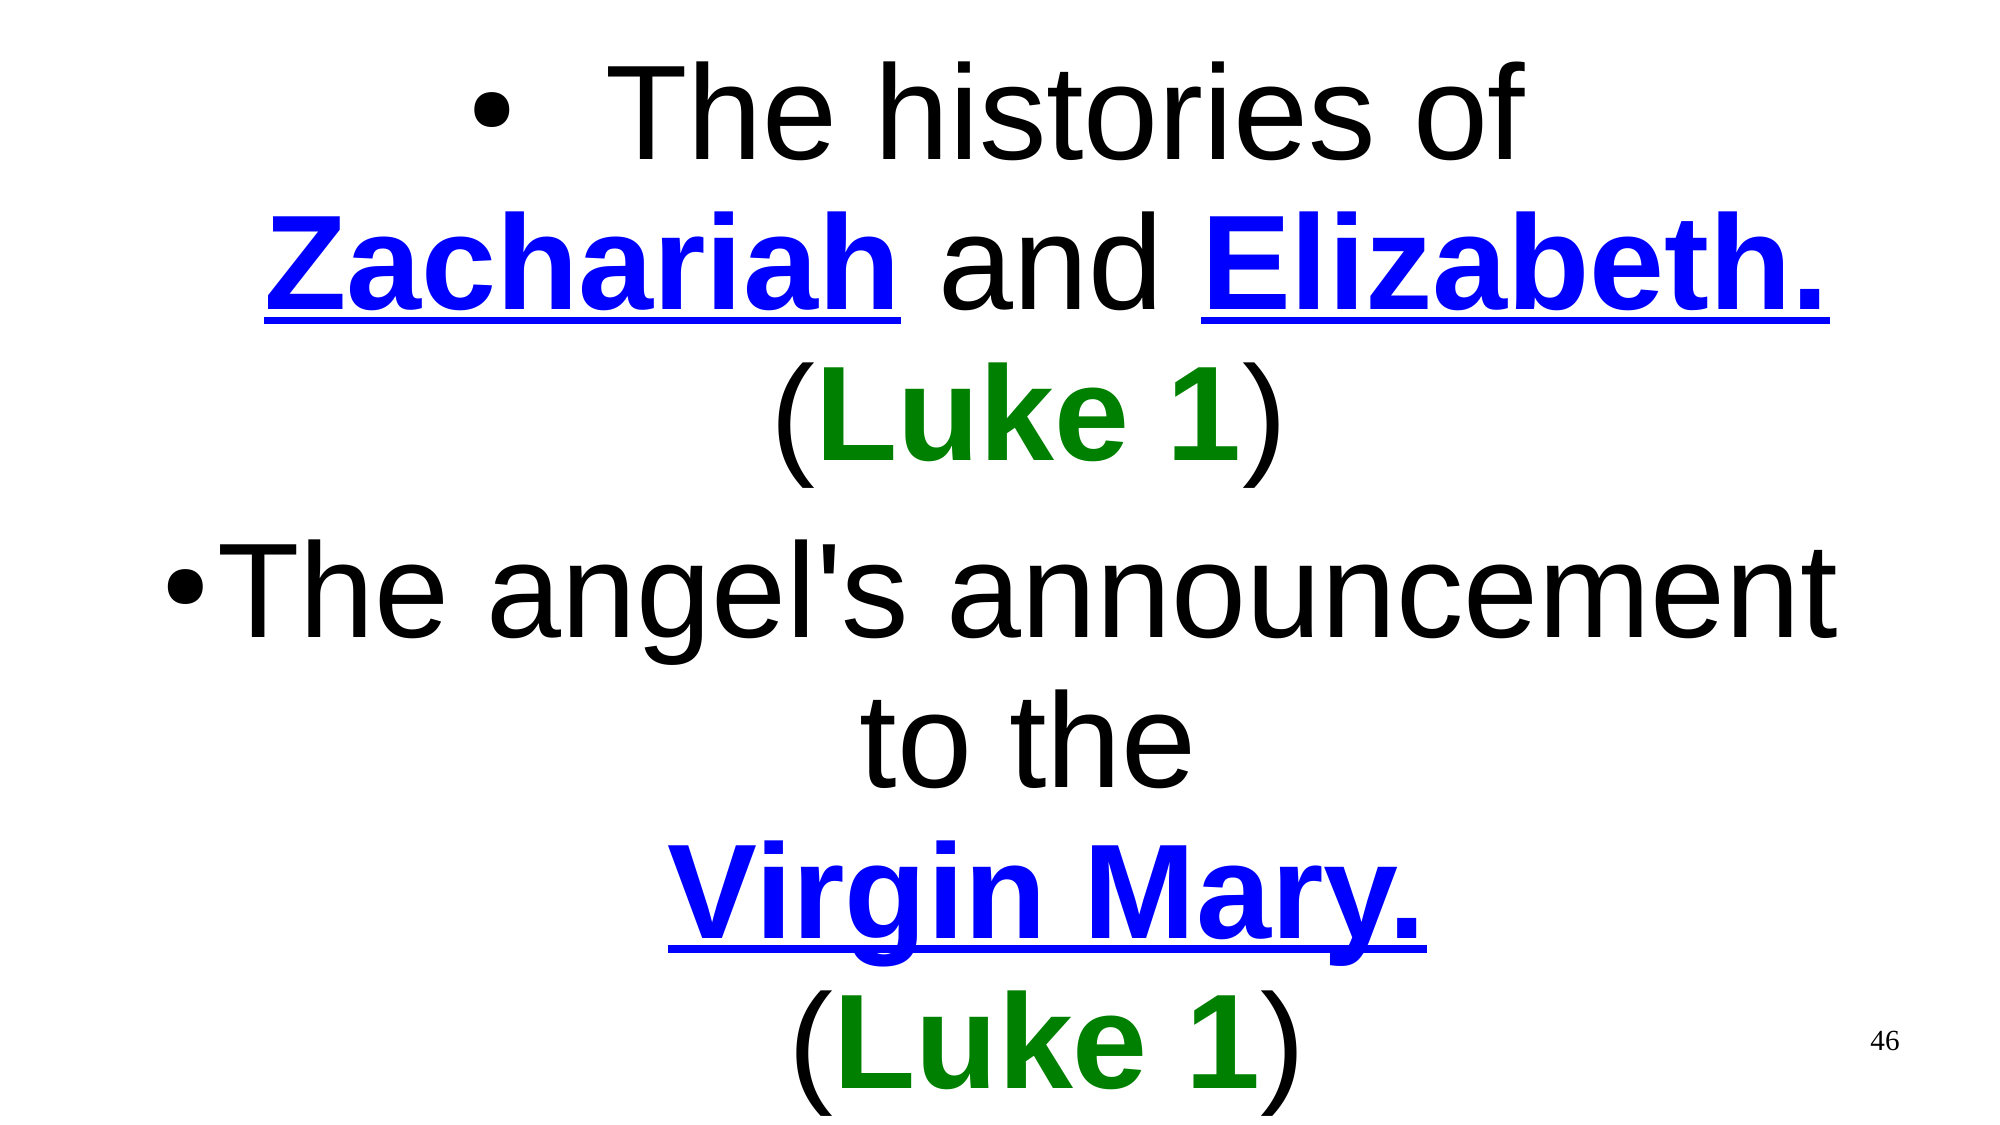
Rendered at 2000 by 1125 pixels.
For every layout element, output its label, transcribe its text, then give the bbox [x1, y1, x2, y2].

list The histories of Zachariah and Elizabeth. (Luke 1) The angel's announcement to the Virgin Mary. (Luke 1) [37, 37, 1988, 1125]
